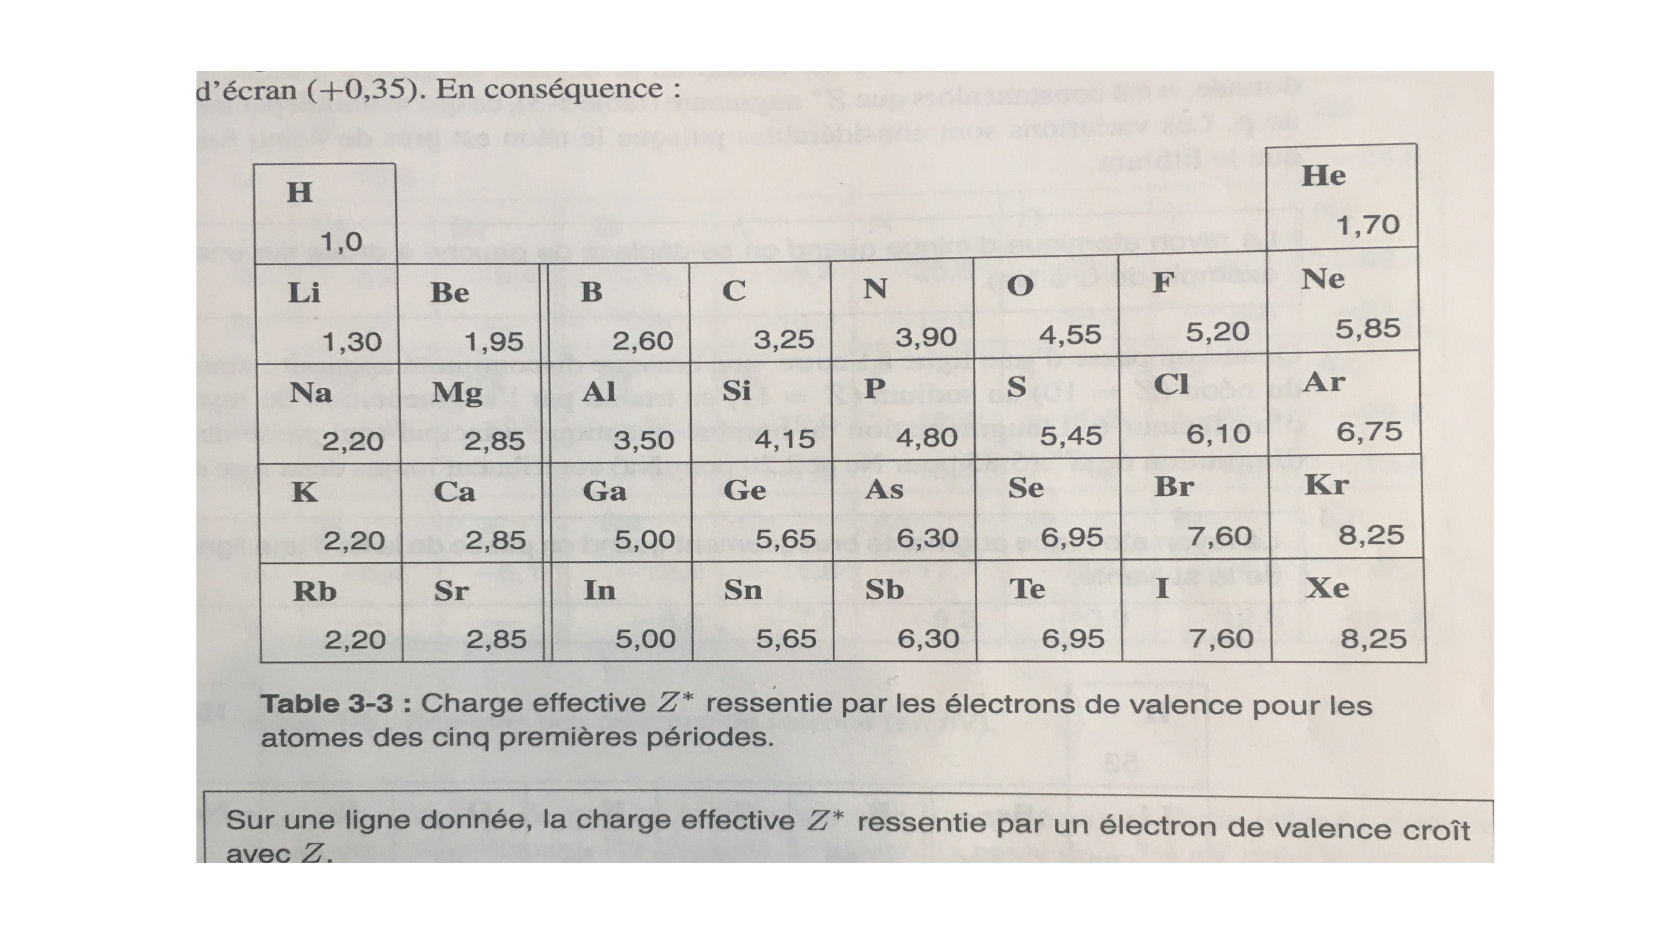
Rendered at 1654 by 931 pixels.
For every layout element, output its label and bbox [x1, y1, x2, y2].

picture [196, 71, 1495, 863]
